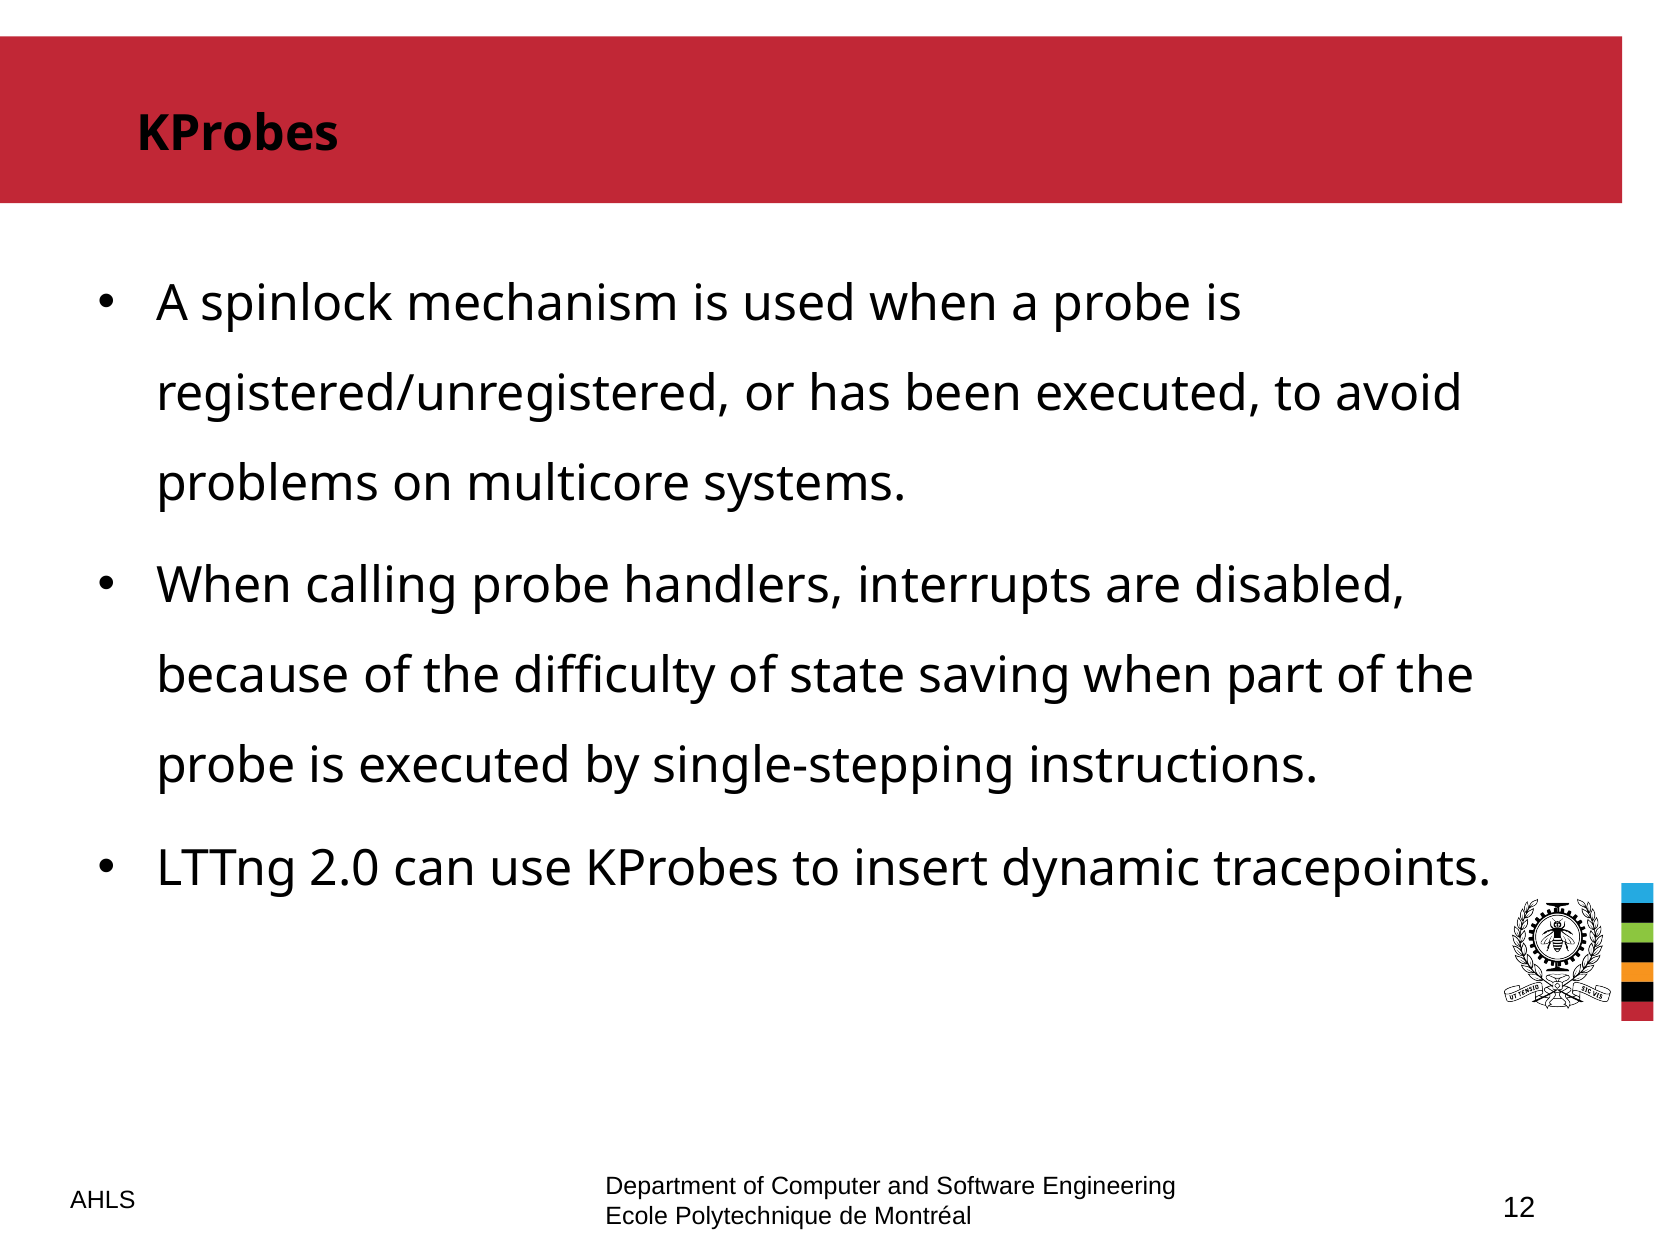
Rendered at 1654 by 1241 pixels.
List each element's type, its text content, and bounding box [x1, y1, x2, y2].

list A spinlock mechanism is used when a probe is registered/unregistered, or has been executed, to avoid problems on multicore systems. When calling probe handlers, interrupts are disabled, because of the difficulty of state saving when part of the probe is executed by single-stepping instructions. LTTng 2.0 can use KProbes to insert dynamic tracepoints. [82, 232, 1615, 1163]
title KProbes [103, 62, 1602, 168]
picture [1615, 883, 1654, 1021]
